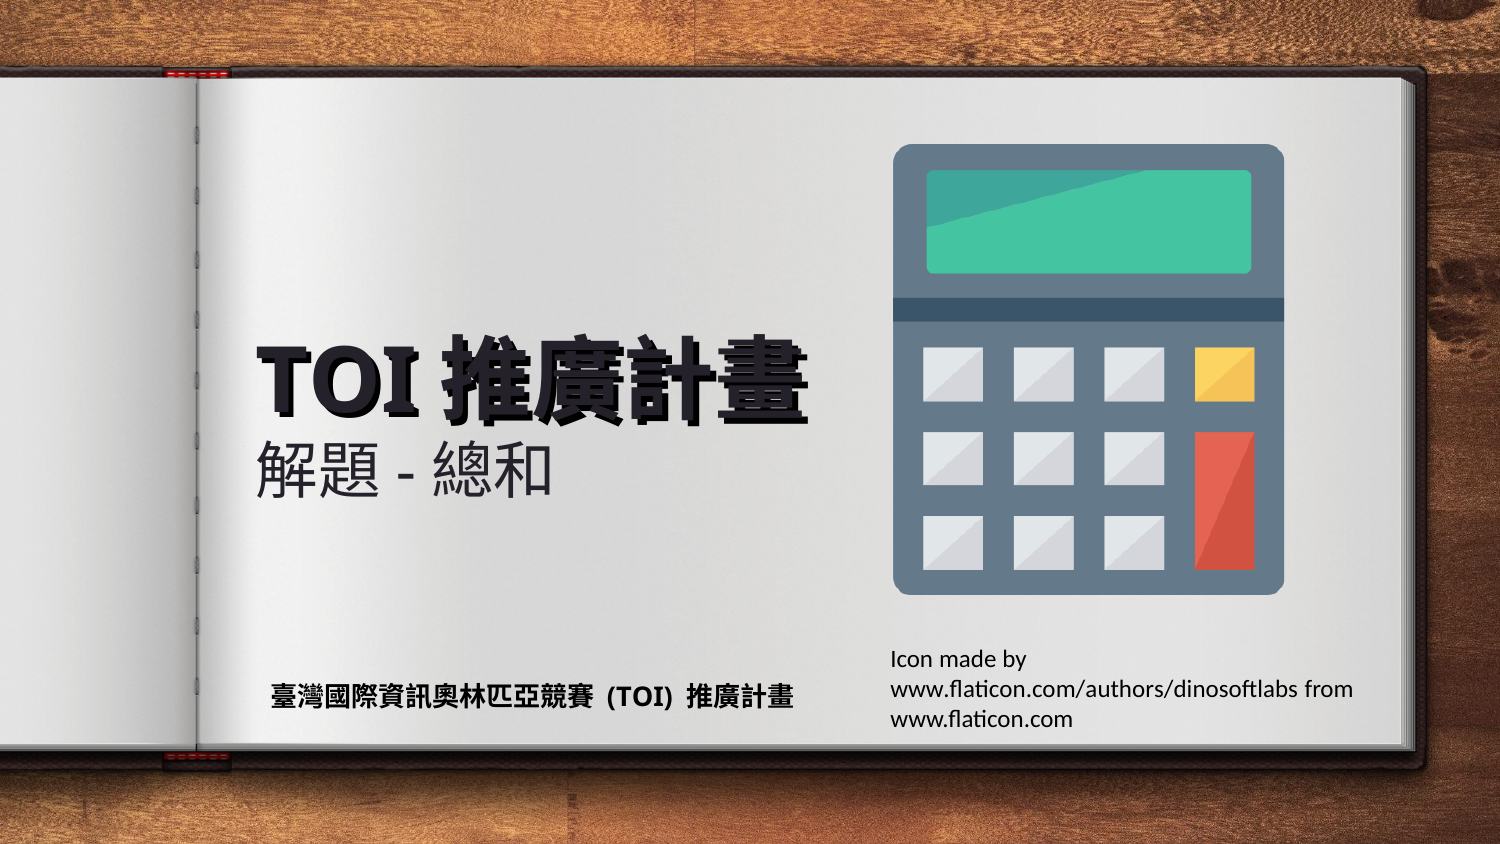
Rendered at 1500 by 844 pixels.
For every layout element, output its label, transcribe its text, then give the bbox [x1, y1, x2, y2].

text_box Icon made by www.flaticon.com/authors/dinosoftlabs from www.flaticon.com [875, 635, 1383, 740]
title TOI推廣計畫 解題-總和 [240, 262, 863, 565]
picture [863, 144, 1314, 595]
